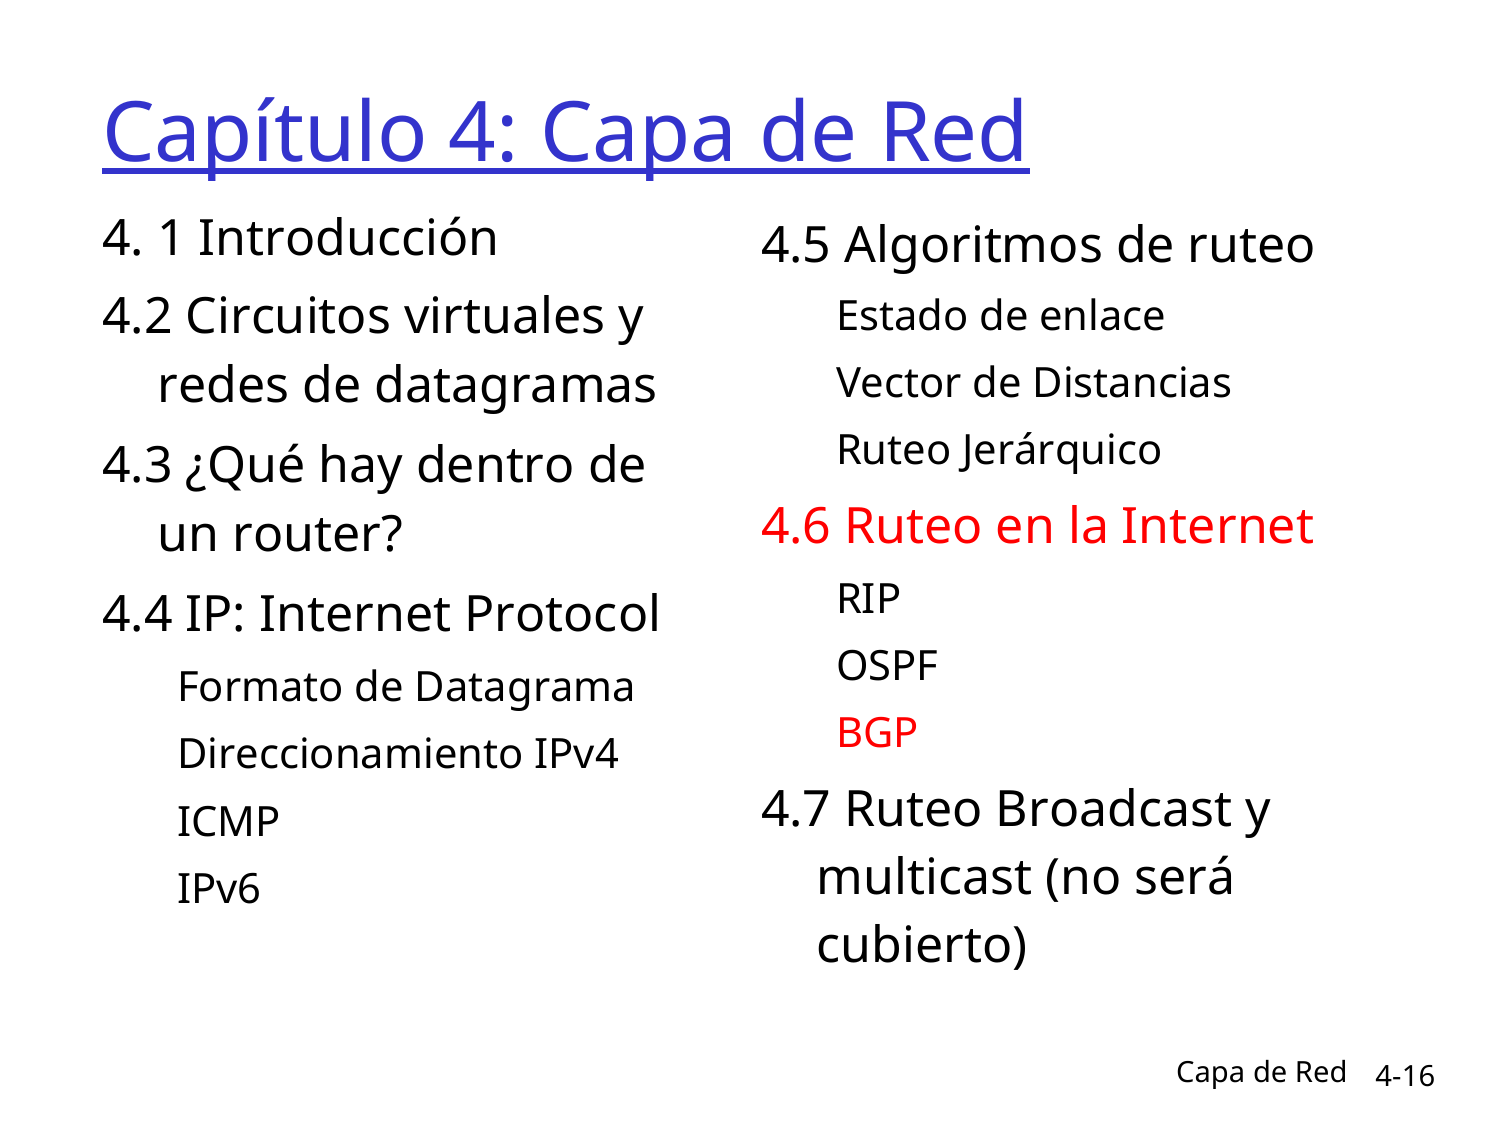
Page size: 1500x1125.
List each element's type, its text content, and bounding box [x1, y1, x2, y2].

title Capítulo 4: Capa de Red [87, 37, 1363, 225]
list 4.5 Algoritmos de ruteo Estado de enlace Vector de Distancias Ruteo Jerárquico 4.6 Ruteo en la Internet RIP OSPF BGP 4.7 Ruteo Broadcast y multicast (no será cubierto) [746, 205, 1426, 1088]
list 4. 1 Introducción 4.2 Circuitos virtuales y redes de datagramas 4.3 ¿Qué hay dentro de un router? 4.4 IP: Internet Protocol Formato de Datagrama Direccionamiento IPv4 ICMP IPv6 [87, 198, 713, 1013]
